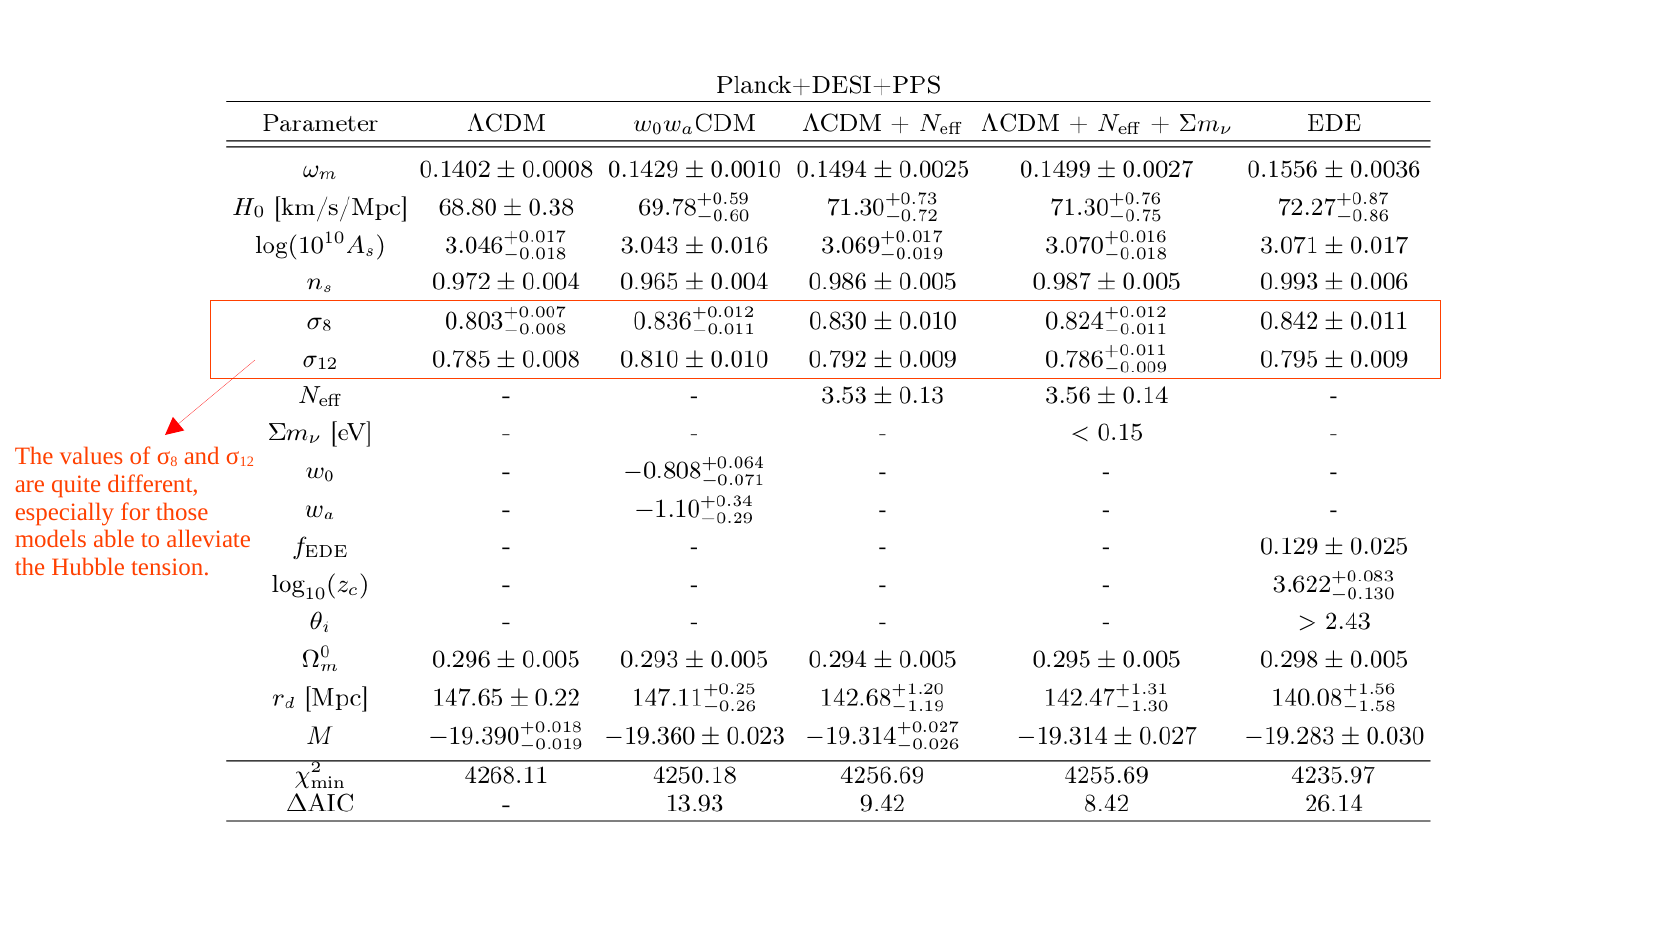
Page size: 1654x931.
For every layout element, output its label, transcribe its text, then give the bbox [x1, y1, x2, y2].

picture [204, 59, 1456, 831]
text_box The values of σ8 and σ12 are quite different, especially for those models able to alleviate the Hubble tension. [0, 435, 286, 617]
text_box [210, 300, 1441, 379]
